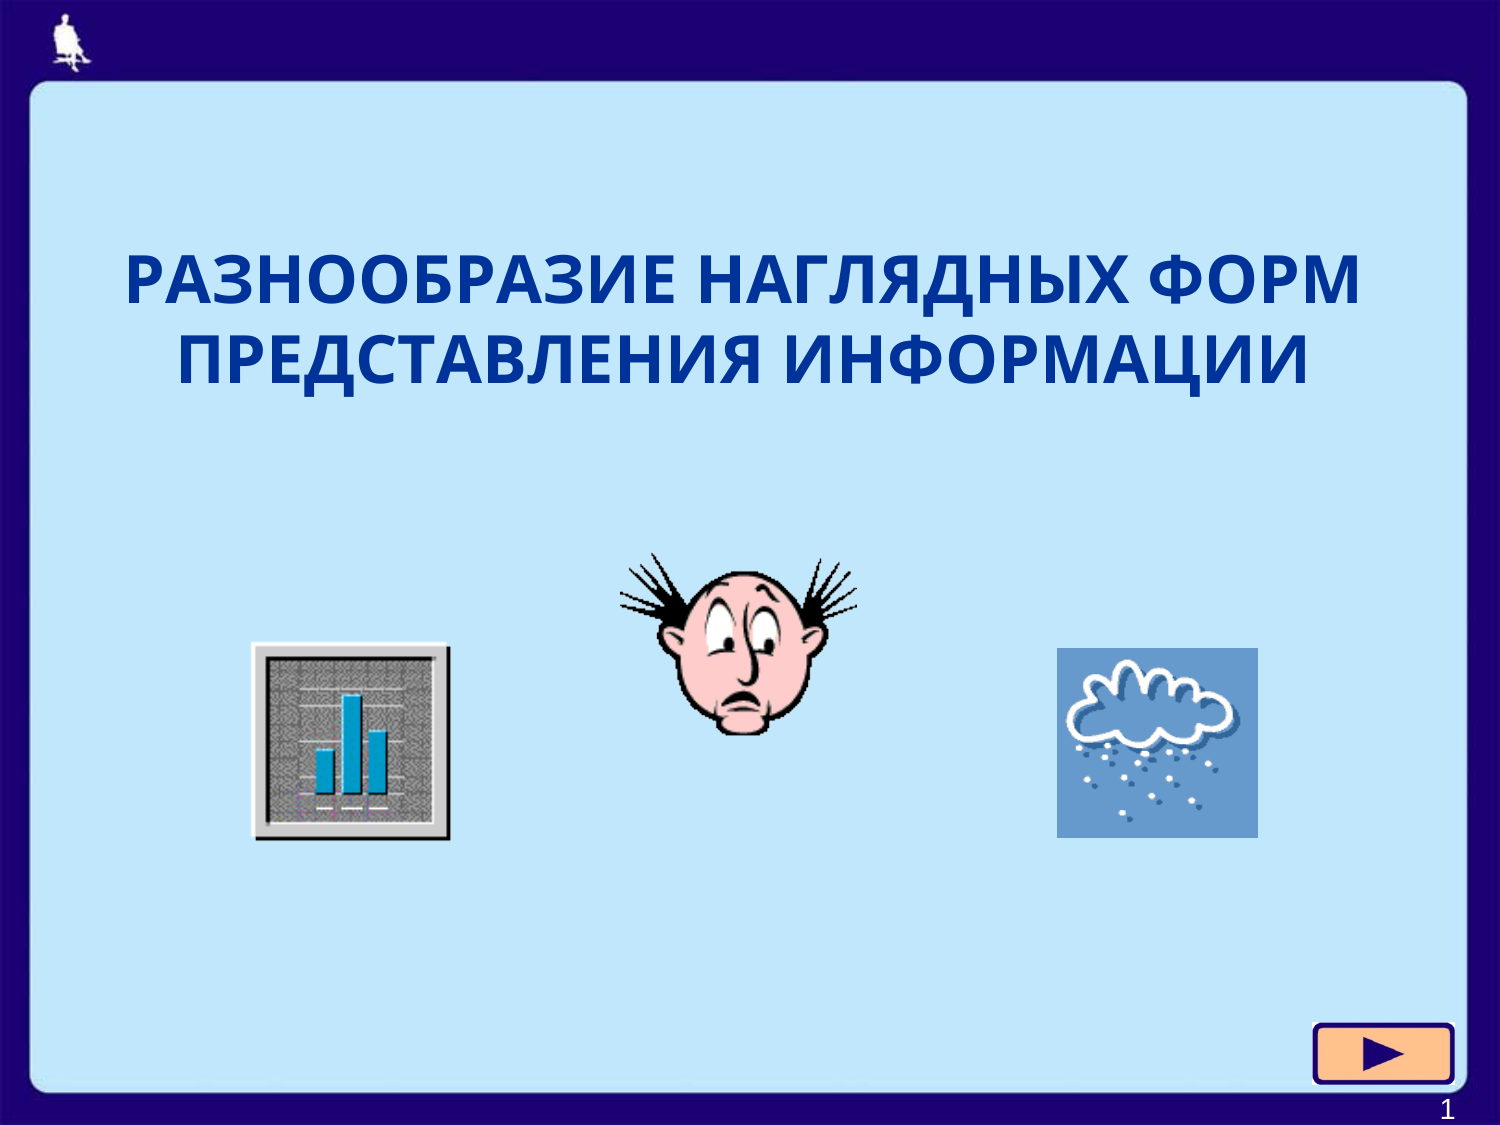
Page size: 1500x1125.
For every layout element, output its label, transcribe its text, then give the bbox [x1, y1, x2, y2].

title РАЗНООБРАЗИЕ НАГЛЯДНЫХ ФОРМ ПРЕДСТАВЛЕНИЯ ИНФОРМАЦИИ [88, 196, 1400, 438]
picture [0, 0, 1500, 1125]
text_box <номер> [1120, 1082, 1471, 1125]
